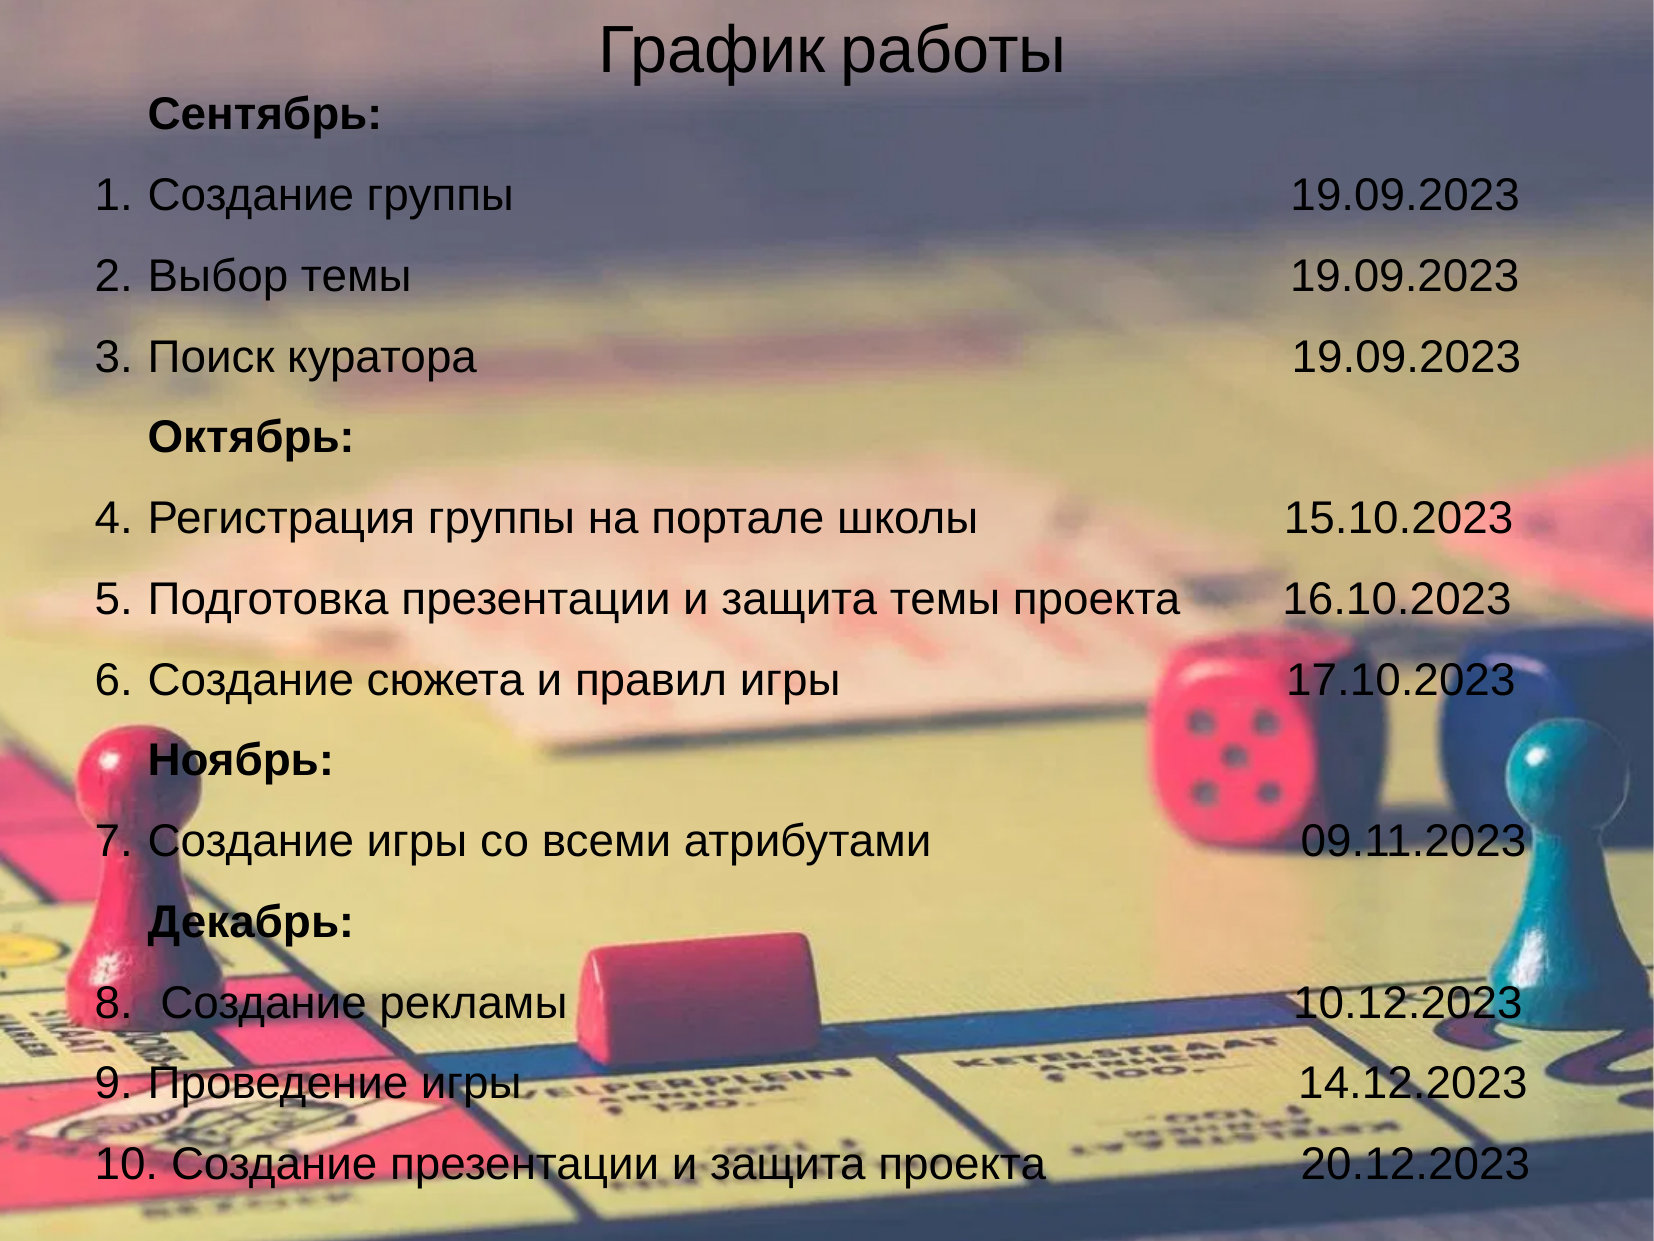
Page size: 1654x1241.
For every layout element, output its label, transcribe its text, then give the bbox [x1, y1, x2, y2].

title График работы [88, 0, 1577, 99]
list Сентябрь: Создание группы 19.09.2023 Выбор темы 19.09.2023 Поиск куратора 19.09.2023 Октябрь: Регистрация группы на портале школы 15.10.2023 Подготовка презентации и защита темы проекта 16.10.2023 Создание сюжета и правил игры 17.10.2023 Ноябрь: Создание игры со всеми атрибутами 09.11.2023 Декабрь: Создание рекламы 10.12.2023 Проведение игры 14.12.2023 Создание презентации и защита проекта 20.12.2023 [76, 88, 1565, 1192]
text_box [0, 0, 1654, 1241]
